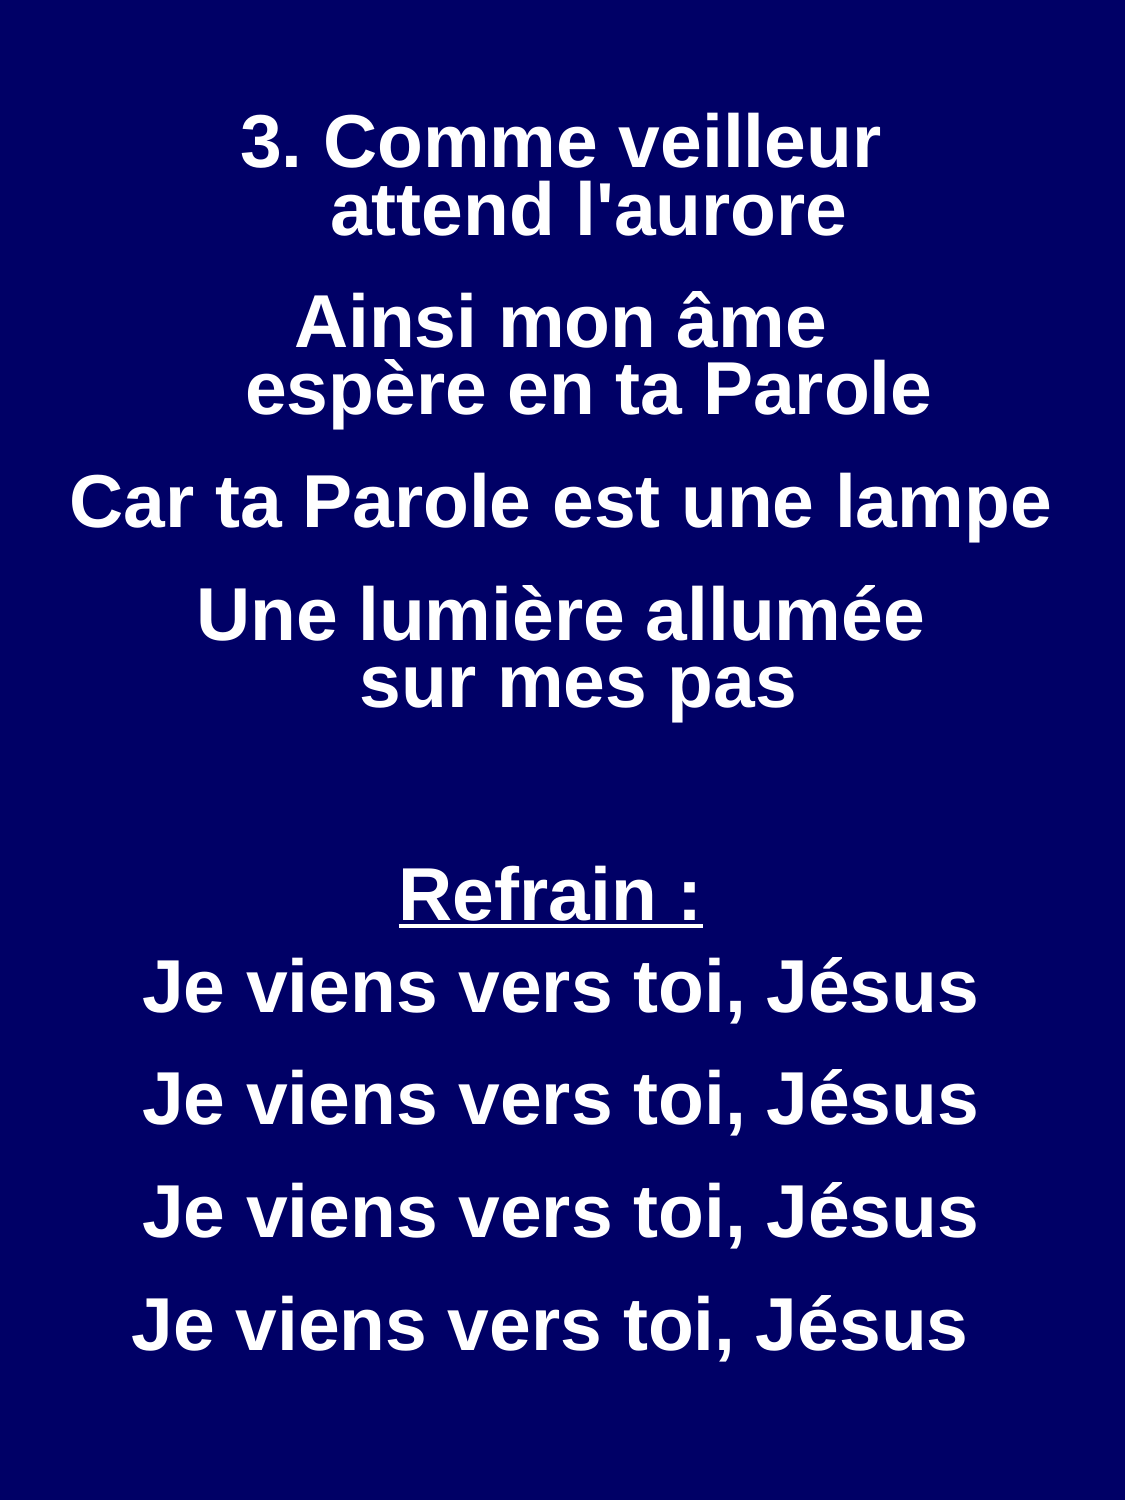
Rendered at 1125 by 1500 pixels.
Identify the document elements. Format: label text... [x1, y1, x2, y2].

text_box 3. Comme veilleur attend l'aurore Ainsi mon âme espère en ta Parole Car ta Parole est une lampe Une lumière allumée sur mes pas Refrain : Je viens vers toi, Jésus Je viens vers toi, Jésus Je viens vers toi, Jésus Je viens vers toi, Jésus [11, 35, 1111, 1441]
